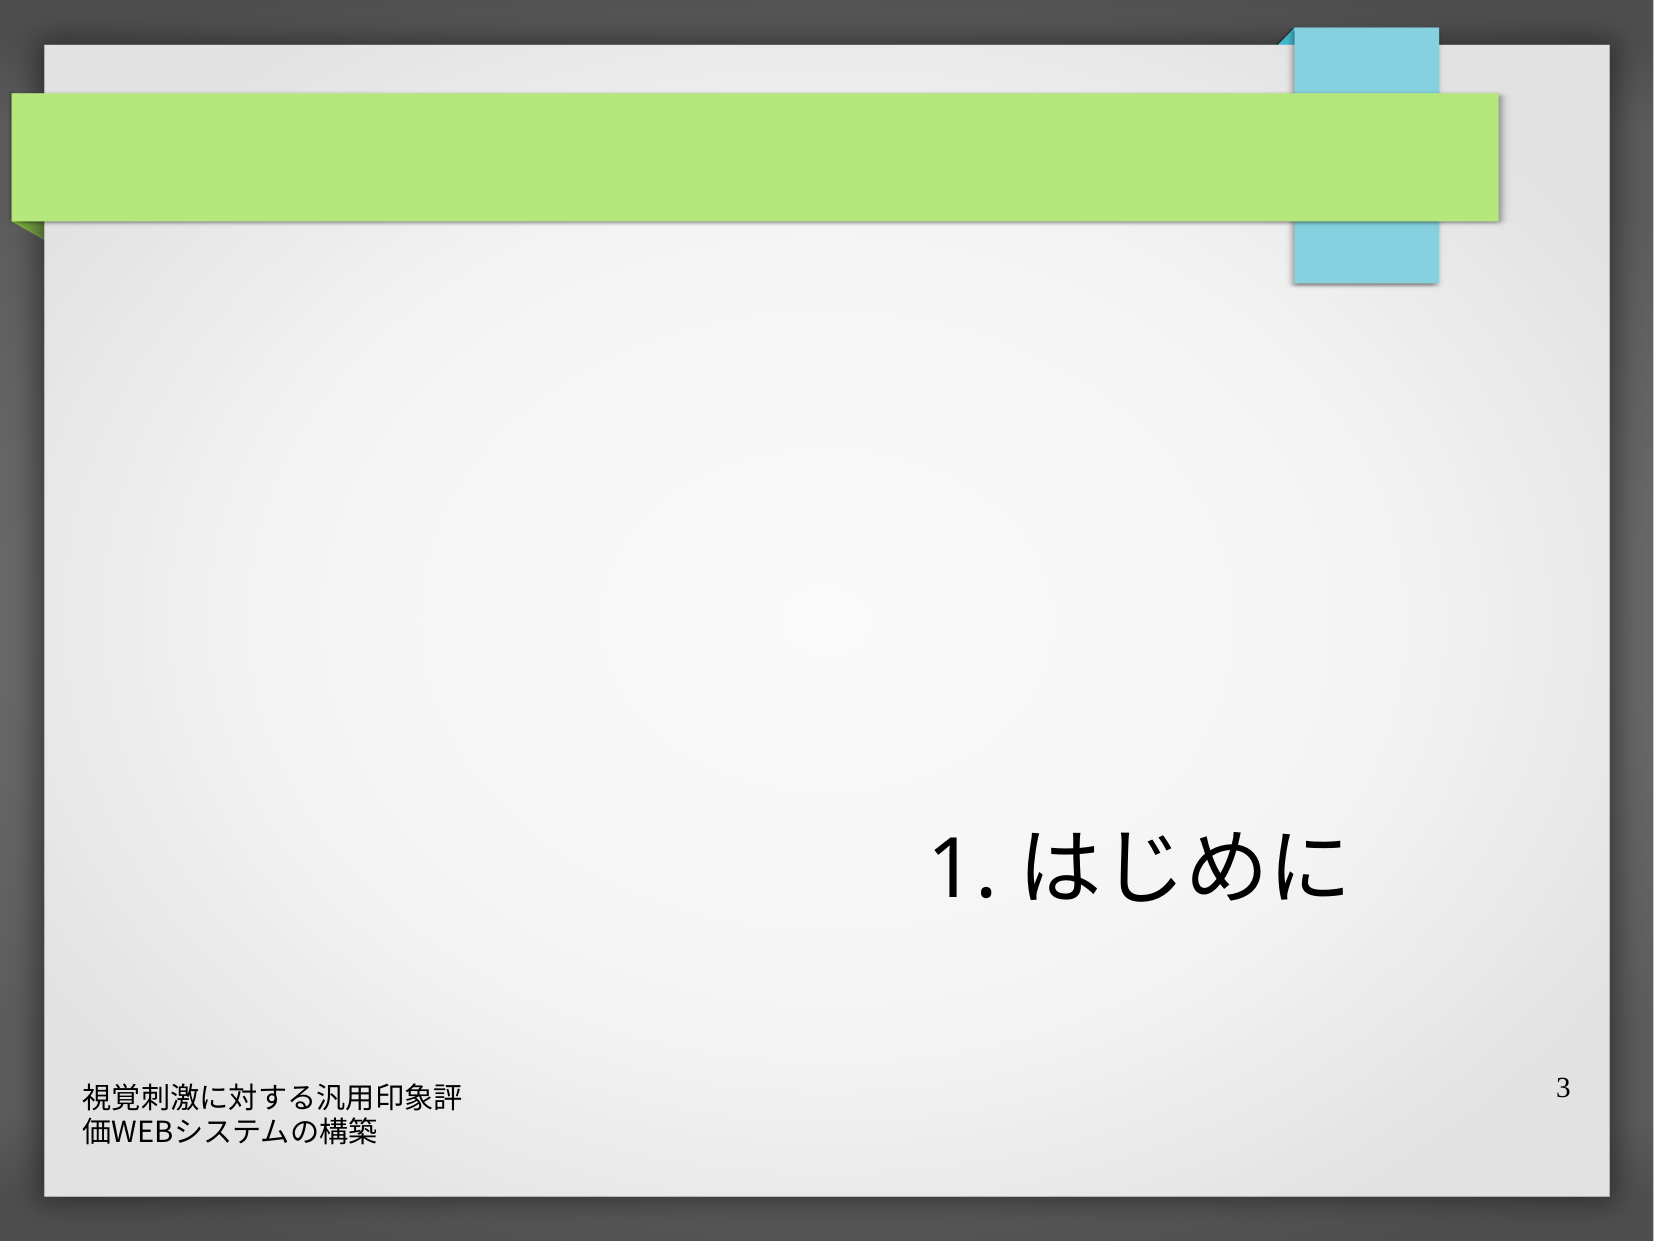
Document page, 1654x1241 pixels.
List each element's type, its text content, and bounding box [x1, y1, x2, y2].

picture [0, 0, 1654, 1241]
subtitle 1. はじめに [708, 826, 1571, 1010]
